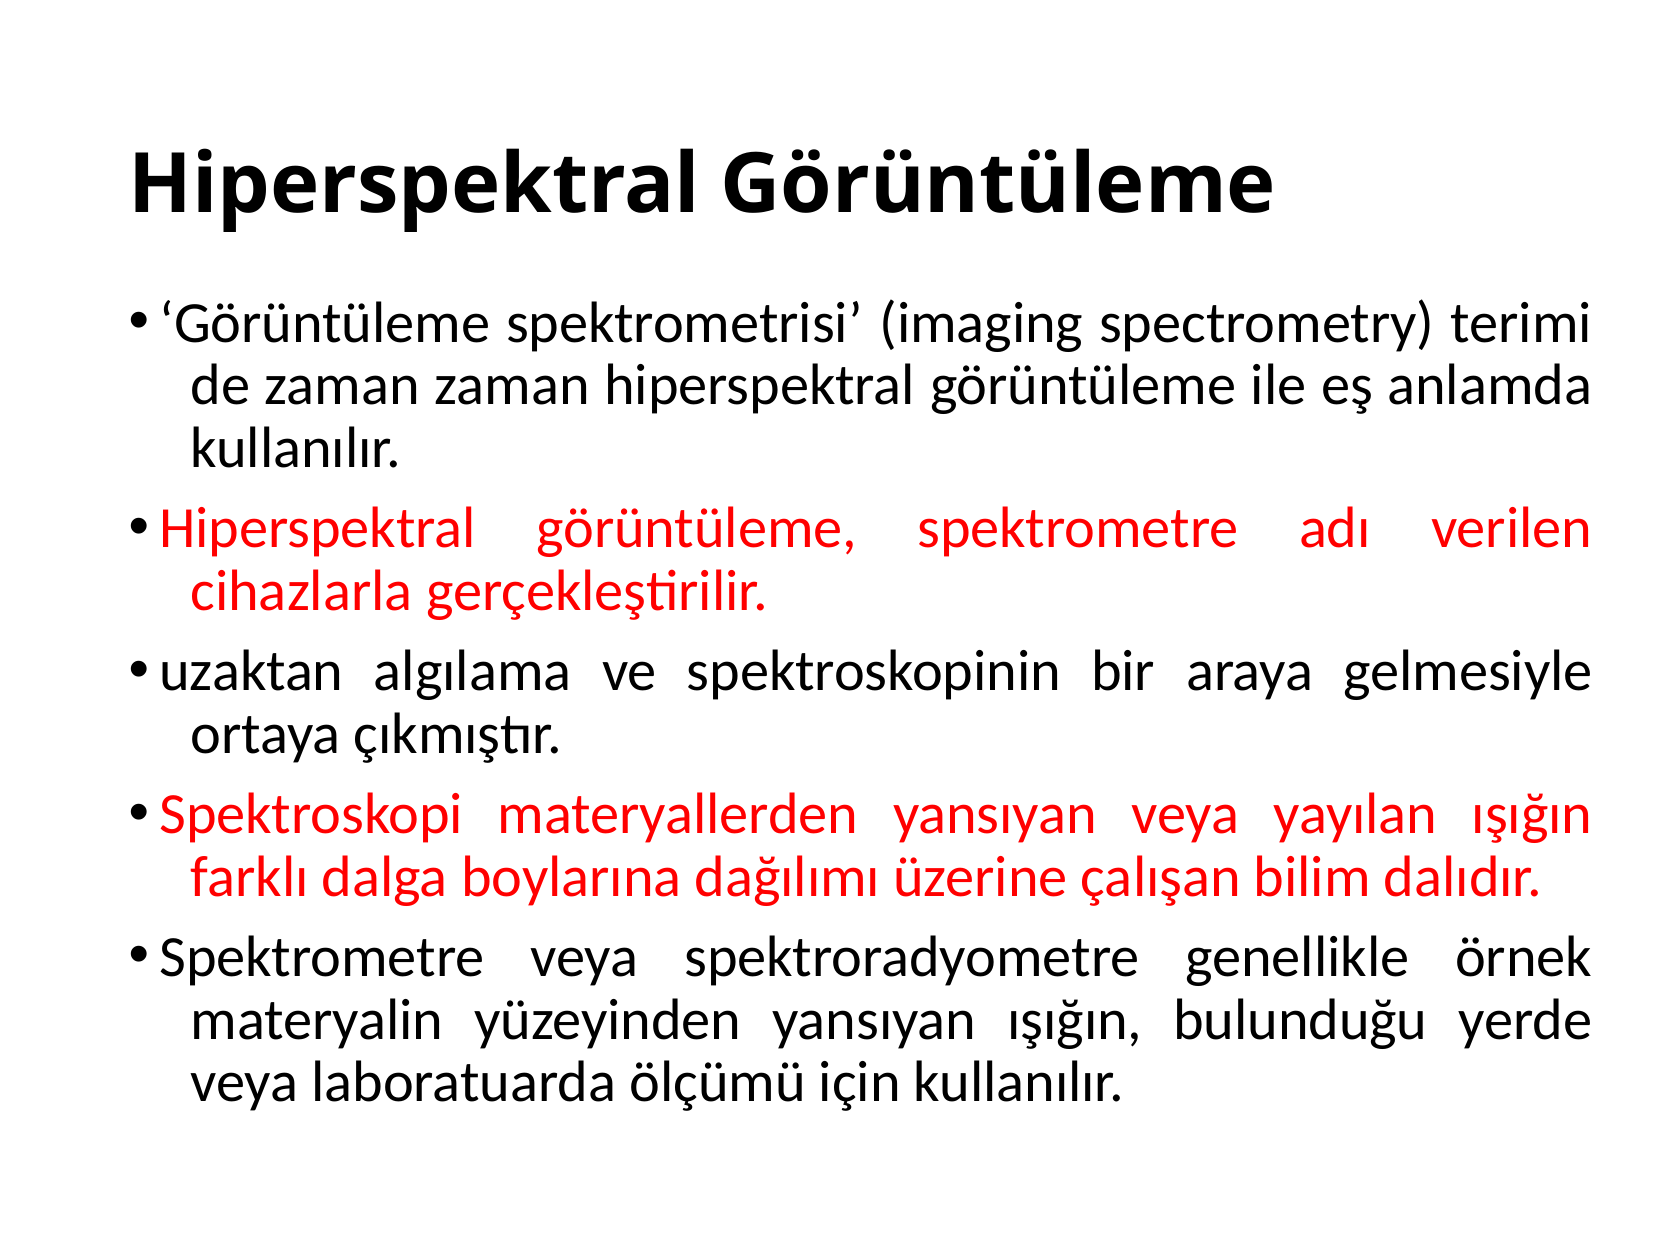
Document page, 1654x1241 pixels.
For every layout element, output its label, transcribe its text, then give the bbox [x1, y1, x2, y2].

list ‘Görüntüleme spektrometrisi’ (imaging spectrometry) terimi de zaman zaman hiperspektral görüntüleme ile eş anlamda kullanılır. Hiperspektral görüntüleme, spektrometre adı verilen cihazlarla gerçekleştirilir. uzaktan algılama ve spektroskopinin bir araya gelmesiyle ortaya çıkmıştır. Spektroskopi materyallerden yansıyan veya yayılan ışığın farklı dalga boylarına dağılımı üzerine çalışan bilim dalıdır. Spektrometre veya spektroradyometre genellikle örnek materyalin yüzeyinden yansıyan ışığın, bulunduğu yerde veya laboratuarda ölçümü için kullanılır. [113, 284, 1608, 1198]
title Hiperspektral Görüntüleme [113, 66, 1540, 284]
